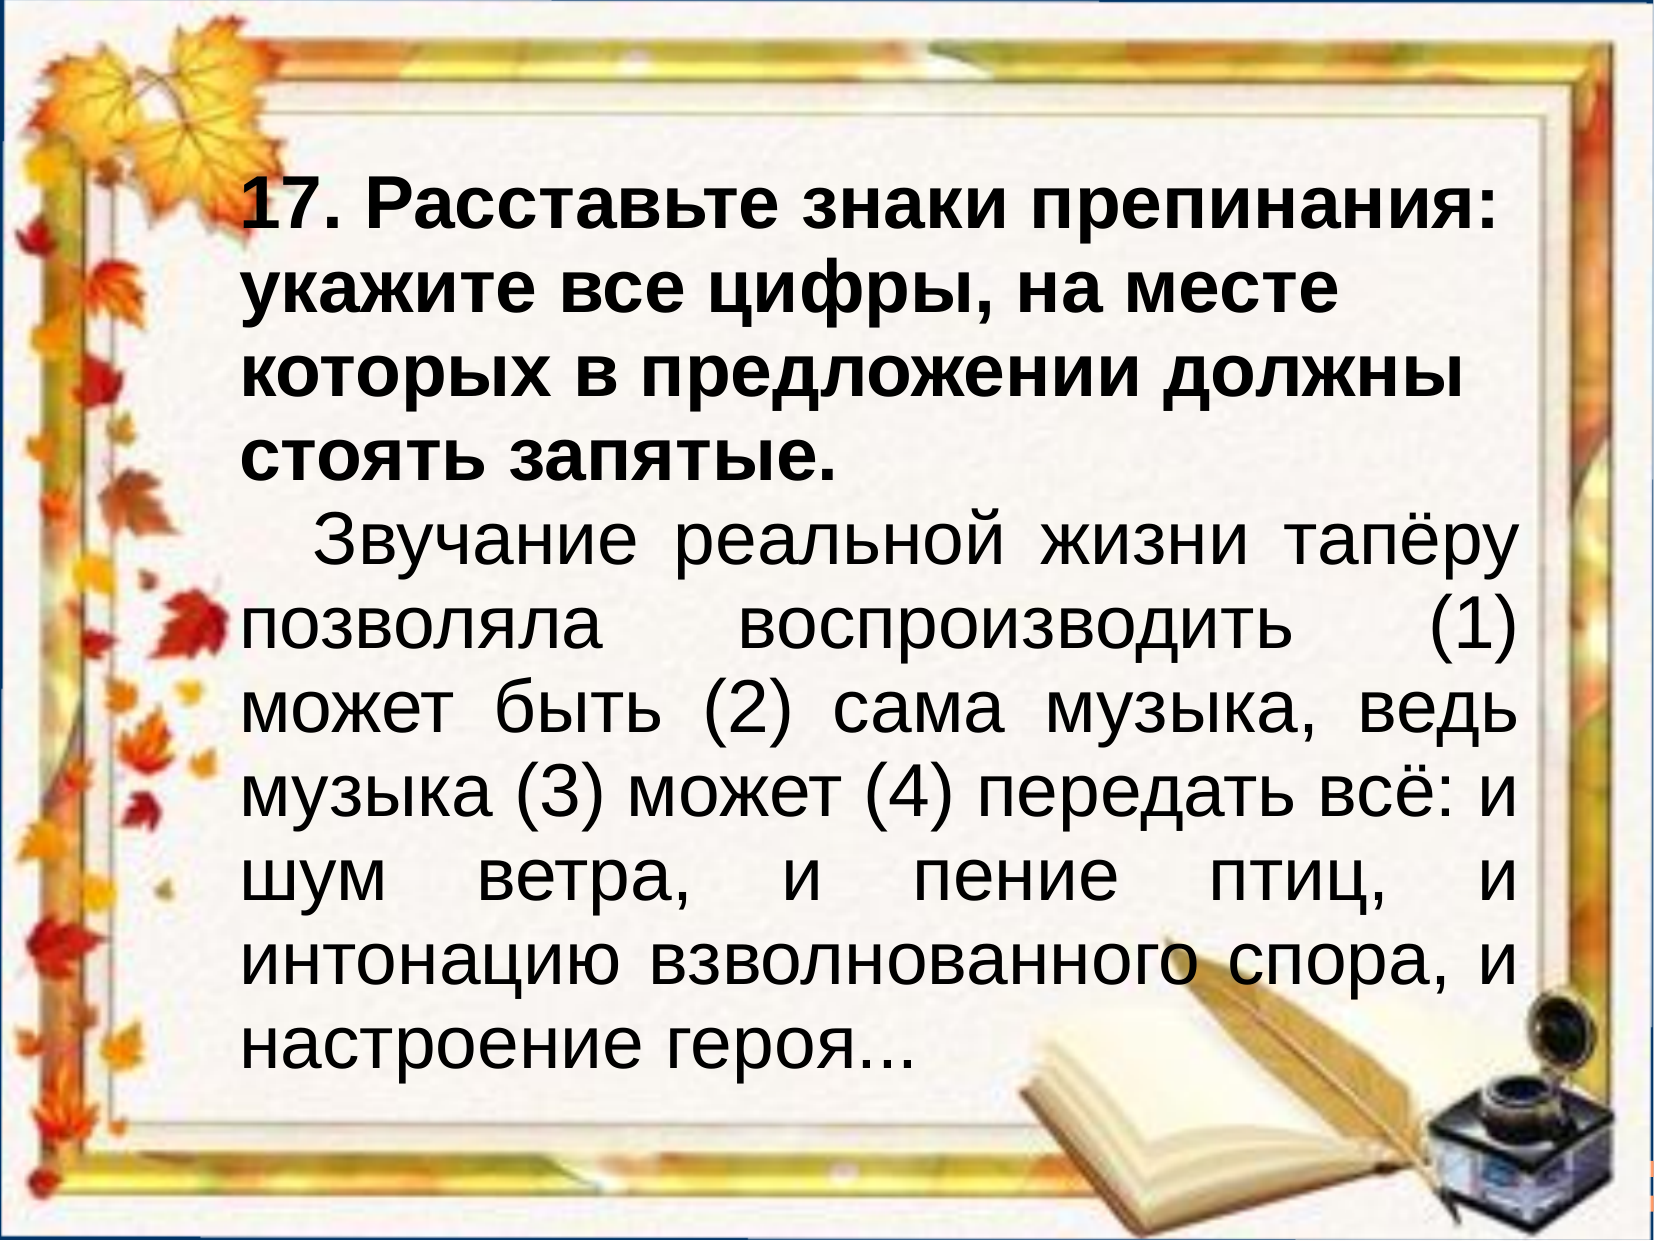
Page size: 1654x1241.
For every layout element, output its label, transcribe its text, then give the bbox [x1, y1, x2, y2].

picture [0, 0, 1654, 1241]
text_box 17. Расставьте знаки препинания: укажите все цифры, на месте кото­рых в предложении должны стоять запятые. Звучание реальной жизни тапёру позволяла воспроизводить (1) может быть (2) сама музыка, ведь музыка (3) может (4) передать всё: и шум ветра, и пение птиц, и интонацию взволнованного спора, и настроение героя... [224, 153, 1536, 1093]
